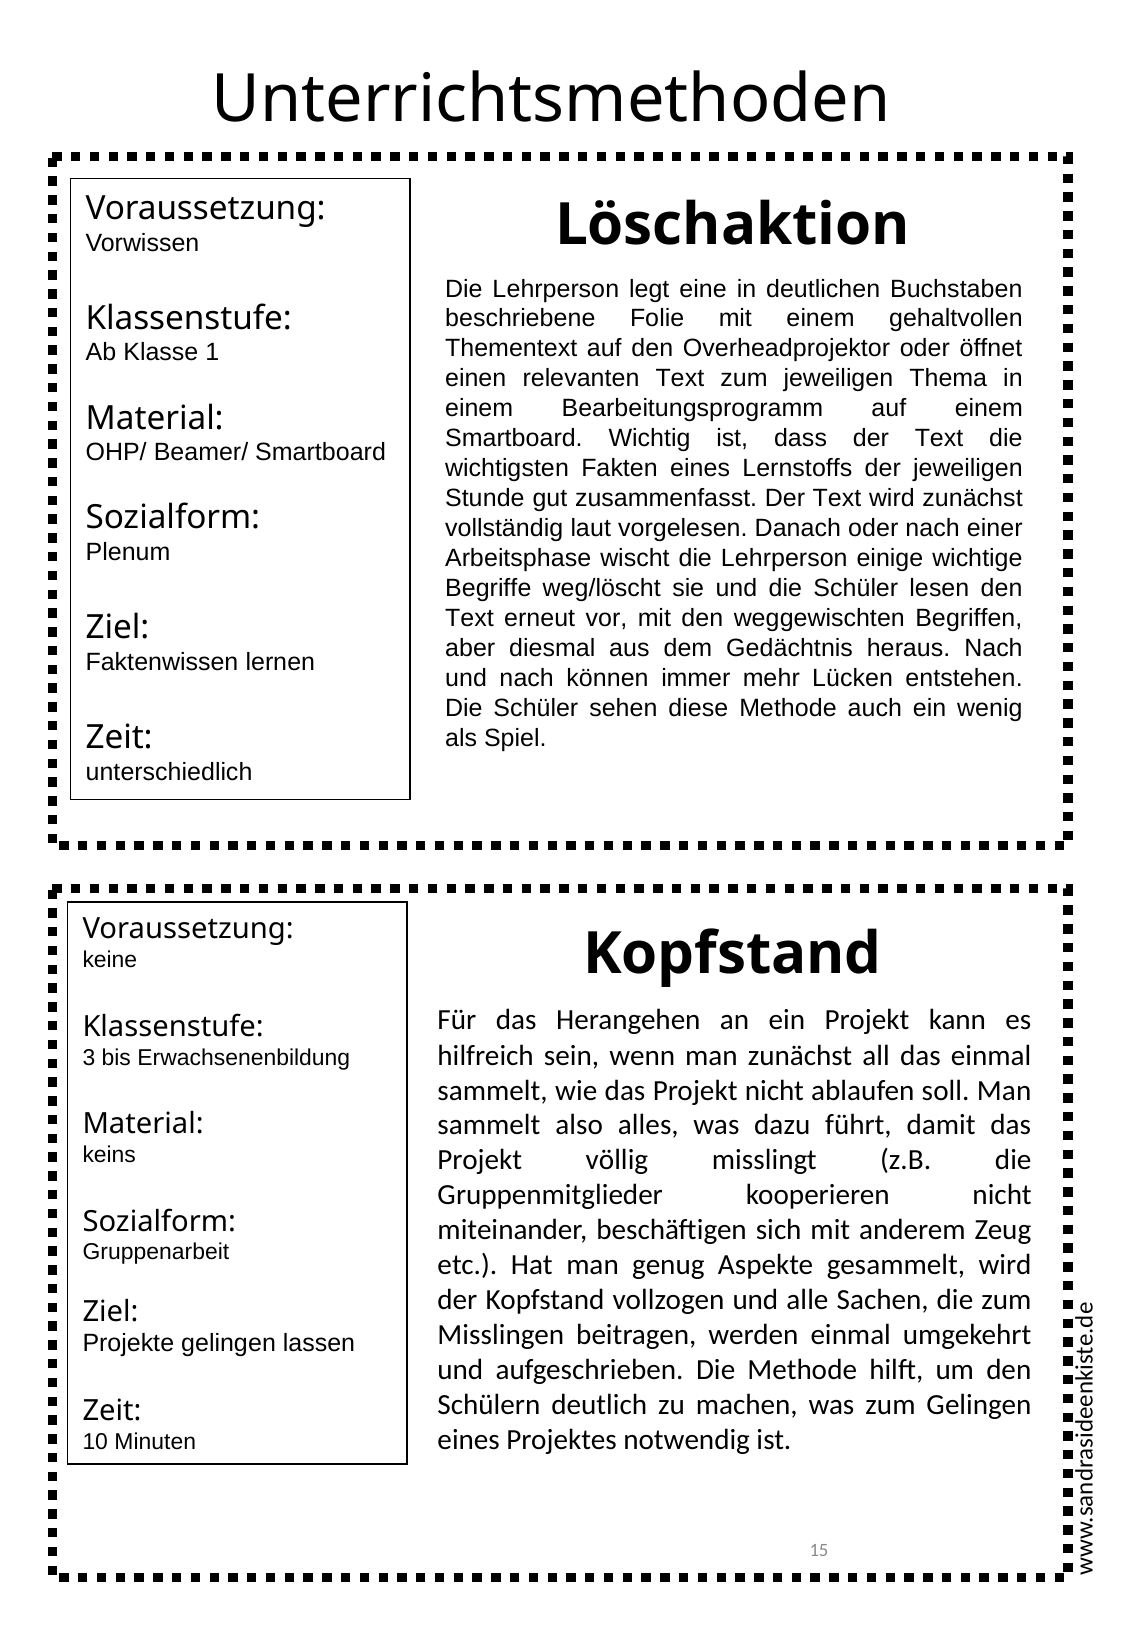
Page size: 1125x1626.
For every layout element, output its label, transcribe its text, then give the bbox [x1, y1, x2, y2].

text_box Voraussetzung: Vorwissen Klassenstufe: Ab Klasse 1 Material: OHP/ Beamer/ Smartboard Sozialform: Plenum Ziel: Faktenwissen lernen Zeit: unterschiedlich [70, 178, 411, 800]
text_box Voraussetzung: keine Klassenstufe: 3 bis Erwachsenenbildung Material: keins Sozialform: Gruppenarbeit Ziel: Projekte gelingen lassen Zeit: 10 Minuten [67, 902, 408, 1464]
text_box Die Lehrperson legt eine in deutlichen Buchstaben beschriebene Folie mit einem gehaltvollen Thementext auf den Overheadprojektor oder öffnet einen relevanten Text zum jeweiligen Thema in einem Bearbeitungsprogramm auf einem Smartboard. Wichtig ist, dass der Text die wichtigsten Fakten eines Lernstoffs der jeweiligen Stunde gut zusammenfasst. Der Text wird zunächst vollständig laut vorgelesen. Danach oder nach einer Arbeitsphase wischt die Lehrperson einige wichtige Begriffe weg/löscht sie und die Schüler lesen den Text erneut vor, mit den weggewischten Begriffen, aber diesmal aus dem Gedächtnis heraus. Nach und nach können immer mehr Lücken entstehen. Die Schüler sehen diese Methode auch ein wenig als Spiel. [430, 264, 1039, 765]
text_box Unterrichtsmethoden [52, 47, 1069, 144]
text_box www.sandrasideenkiste.de [1059, 1074, 1106, 1591]
text_box [794, 1506, 1048, 1593]
text_box Kopfstand [410, 907, 1055, 994]
text_box Löschaktion [410, 178, 1055, 265]
text_box Für das Herangehen an ein Projekt kann es hilfreich sein, wenn man zunächst all das einmal sammelt, wie das Projekt nicht ablaufen soll. Man sammelt also alles, was dazu führt, damit das Projekt völlig misslingt (z.B. die Gruppenmitglieder kooperieren nicht miteinander, beschäftigen sich mit anderem Zeug etc.). Hat man genug Aspekte gesammelt, wird der Kopfstand vollzogen und alle Sachen, die zum Misslingen beitragen, werden einmal umgekehrt und aufgeschrieben. Die Methode hilft, um den Schülern deutlich zu machen, was zum Gelingen eines Projektes notwendig ist. [422, 993, 1047, 1468]
